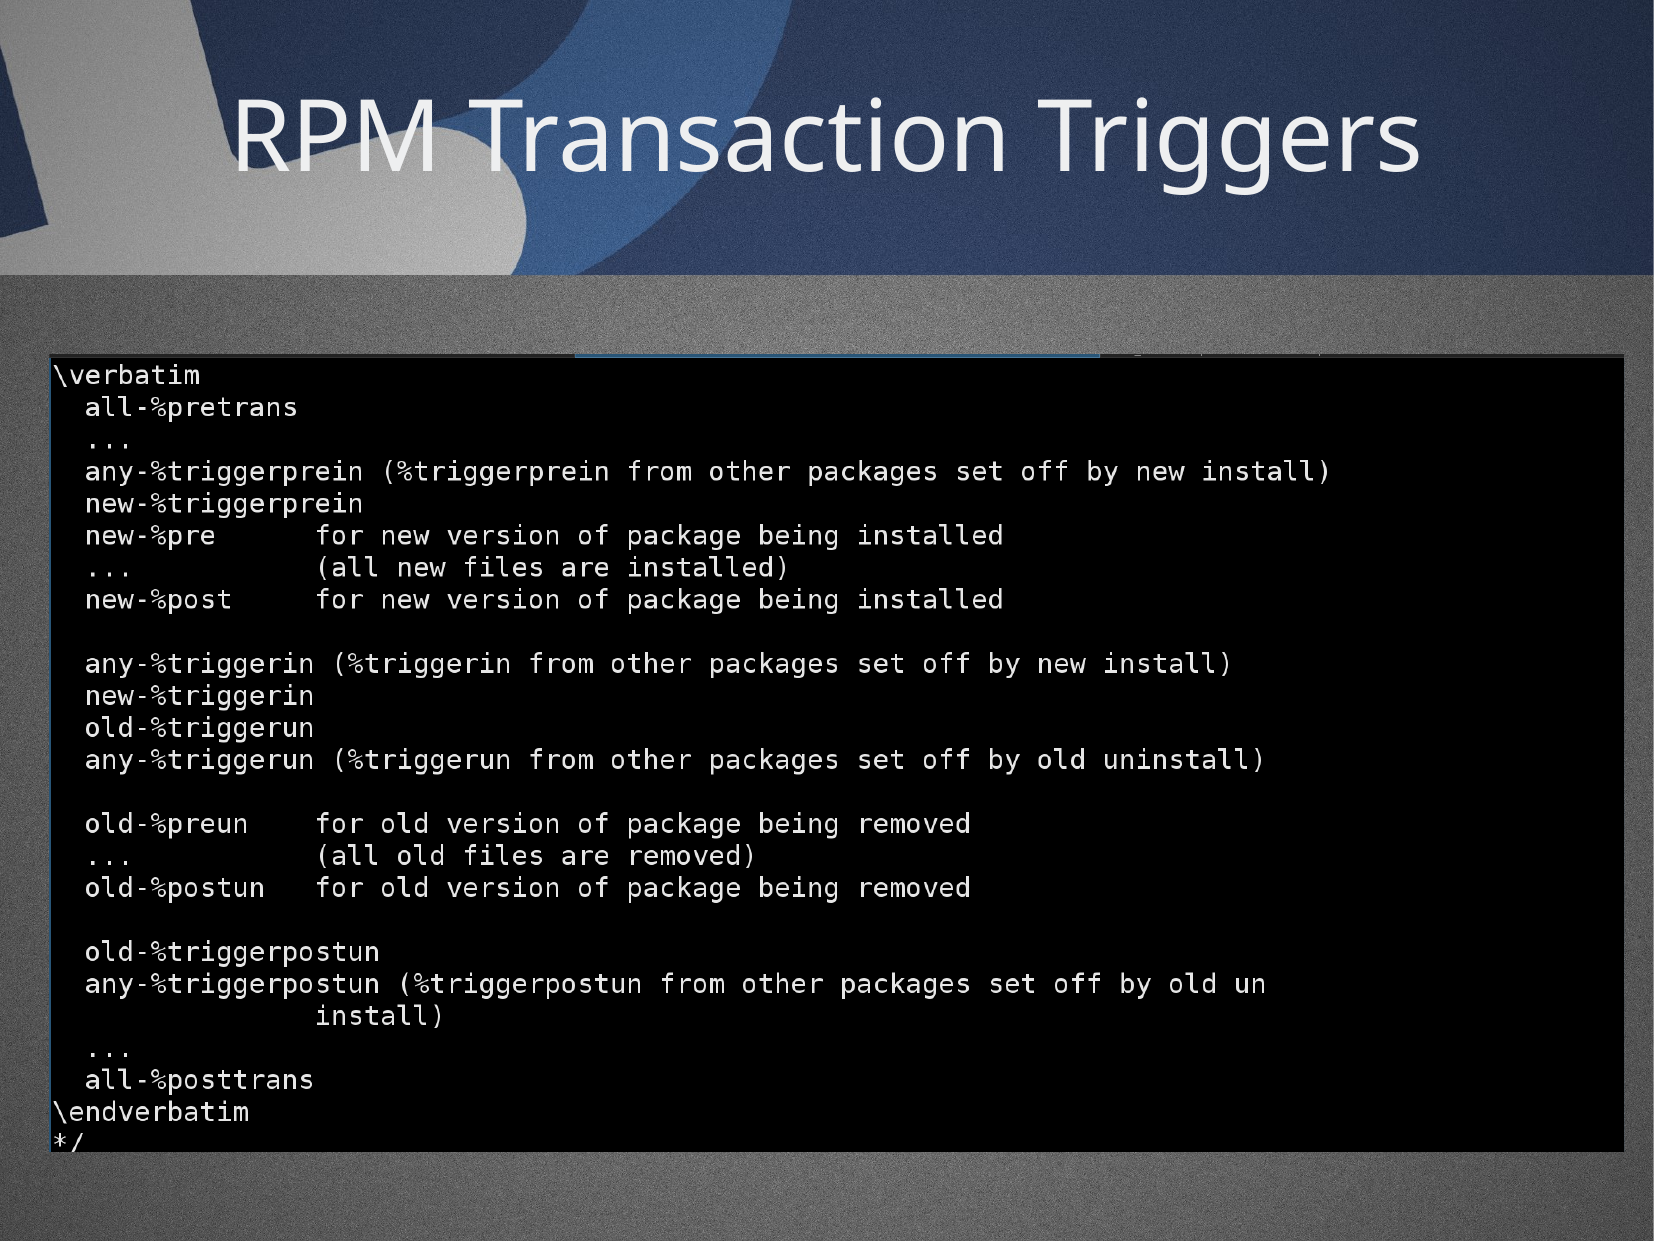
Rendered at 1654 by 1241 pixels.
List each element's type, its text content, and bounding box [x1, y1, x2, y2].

picture [0, 0, 1654, 1241]
title RPM Transaction Triggers [88, 29, 1565, 237]
